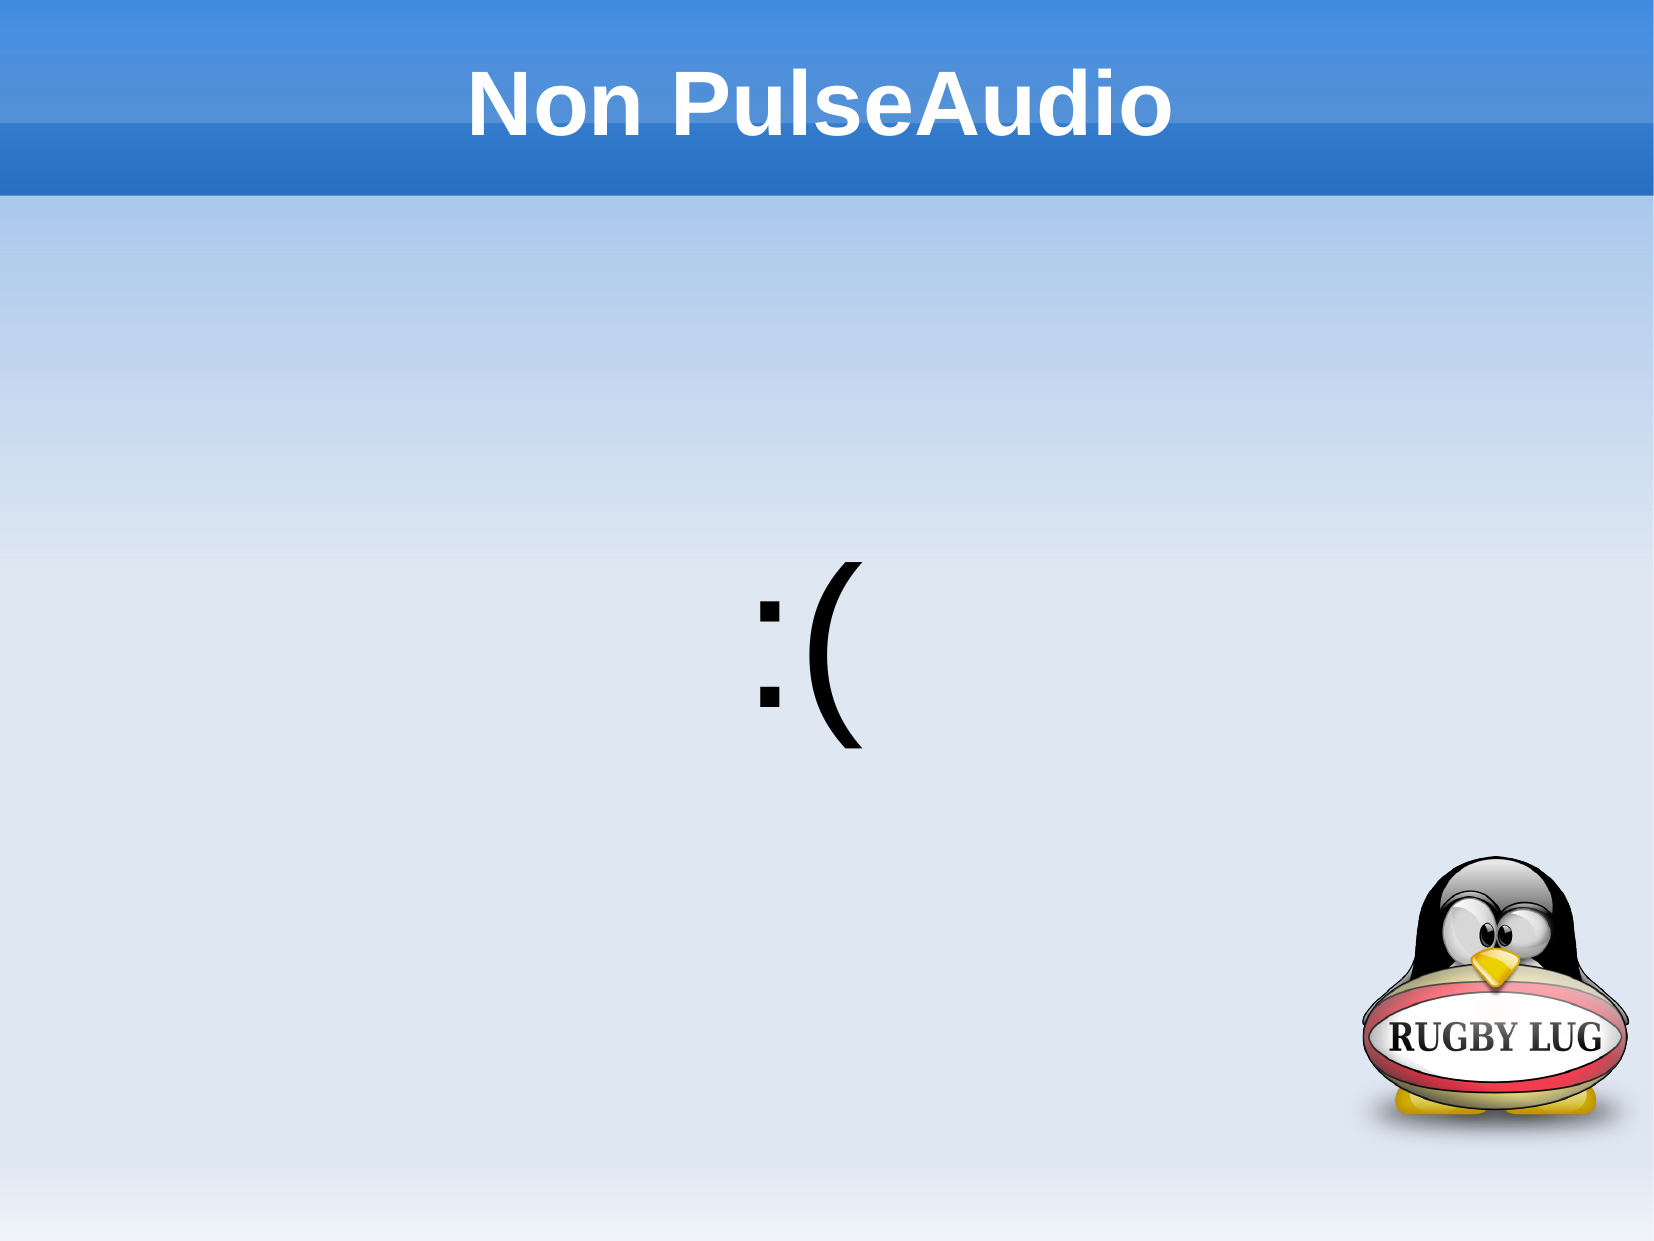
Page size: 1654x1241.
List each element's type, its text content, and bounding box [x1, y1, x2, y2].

subtitle :( [59, 236, 1548, 1040]
title Non PulseAudio [76, 7, 1565, 200]
picture [0, 0, 1654, 1241]
